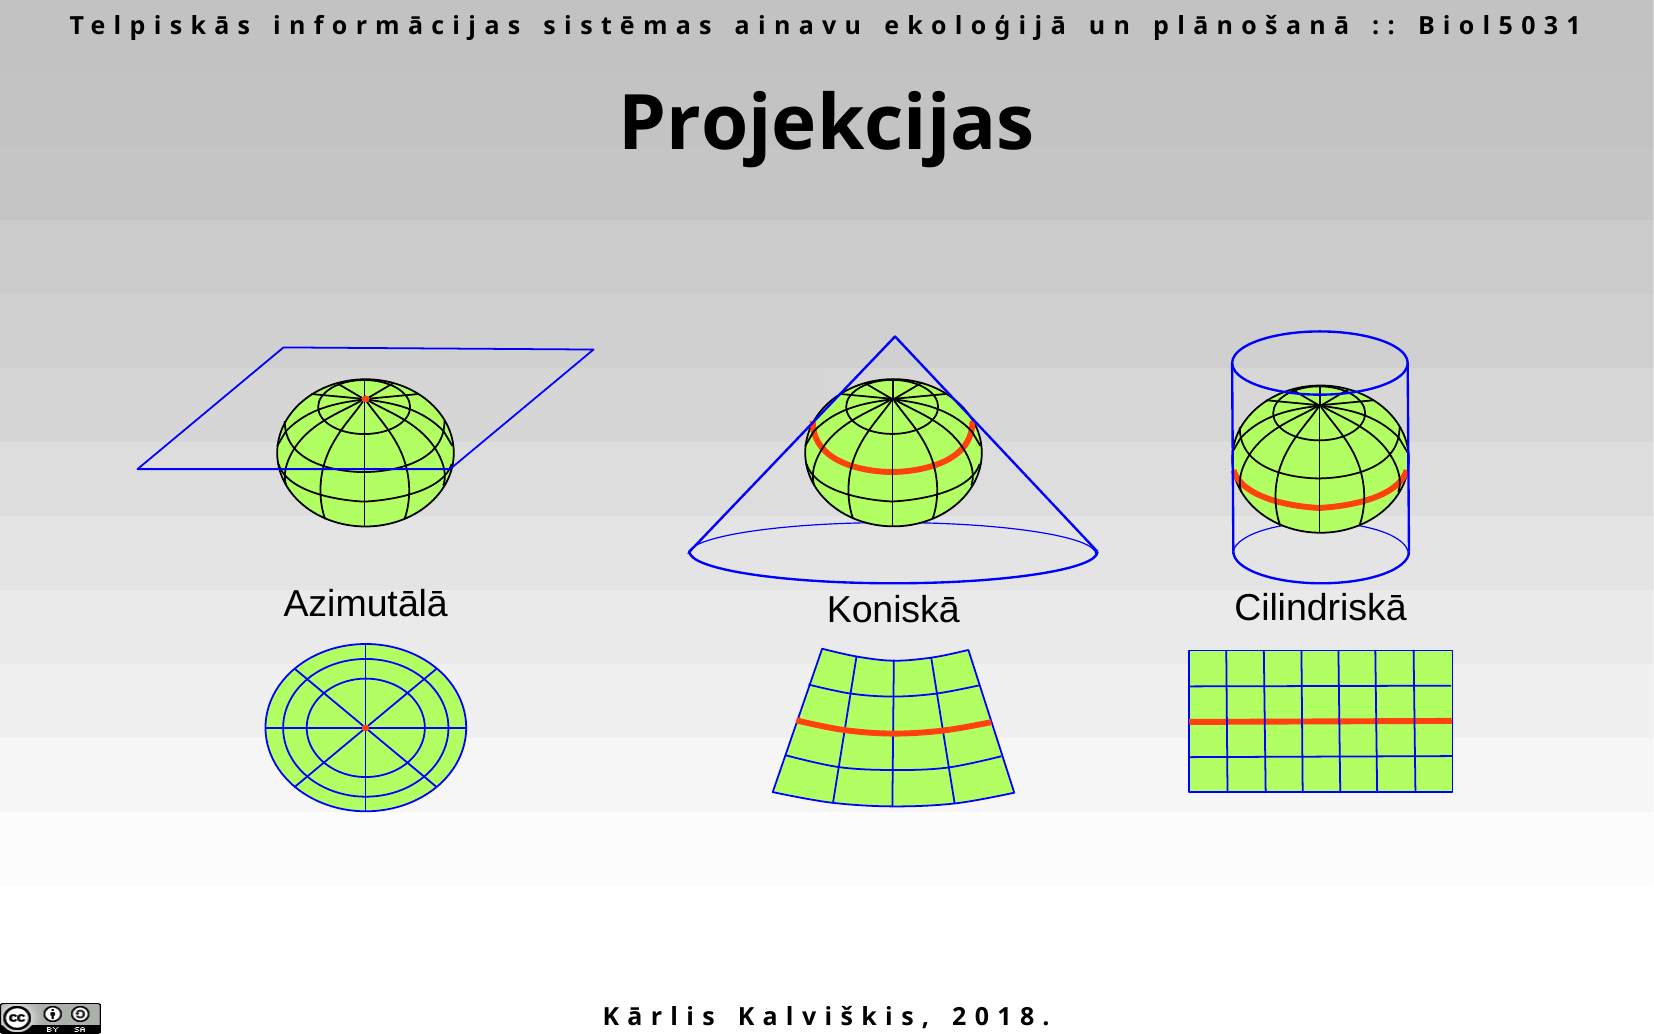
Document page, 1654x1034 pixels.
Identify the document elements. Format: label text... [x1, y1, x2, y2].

text_box [310, 660, 365, 691]
text_box [933, 649, 980, 692]
text_box [901, 386, 930, 397]
text_box Koniskā [826, 592, 961, 628]
text_box [1307, 396, 1319, 403]
text_box [1234, 400, 1407, 533]
text_box [1355, 393, 1372, 400]
text_box [1269, 393, 1283, 400]
text_box [805, 395, 982, 527]
picture [0, 240, 1654, 1034]
text_box [277, 394, 454, 468]
text_box [370, 695, 423, 727]
text_box [1340, 687, 1375, 718]
text_box [1304, 725, 1338, 755]
text_box [314, 383, 336, 394]
text_box [310, 765, 365, 795]
text_box [772, 757, 837, 803]
text_box [1266, 687, 1301, 718]
text_box [1329, 395, 1356, 403]
text_box [895, 695, 941, 730]
text_box [410, 681, 447, 727]
text_box [265, 729, 305, 786]
text_box [844, 383, 864, 393]
text_box [1228, 650, 1263, 685]
text_box [840, 734, 892, 769]
text_box [894, 769, 953, 807]
text_box [854, 386, 885, 397]
text_box [785, 724, 843, 765]
text_box [848, 397, 937, 433]
text_box [798, 686, 849, 726]
text_box [894, 381, 914, 397]
text_box [366, 765, 422, 795]
text_box [410, 729, 447, 774]
text_box [1321, 388, 1342, 393]
text_box [1228, 725, 1264, 756]
text_box [921, 382, 945, 394]
text_box [1265, 650, 1300, 685]
text_box [1298, 388, 1319, 393]
text_box [895, 657, 935, 695]
text_box [285, 729, 321, 774]
text_box [393, 382, 417, 394]
text_box [817, 399, 832, 415]
text_box [327, 386, 356, 397]
text_box [871, 381, 892, 397]
text_box [265, 670, 304, 727]
text_box [1303, 687, 1338, 718]
text_box [296, 643, 467, 786]
text_box [1229, 758, 1339, 793]
text_box [1415, 650, 1453, 755]
text_box [370, 729, 423, 761]
text_box [1188, 758, 1226, 793]
text_box [1377, 687, 1413, 718]
text_box [939, 687, 991, 727]
text_box [1341, 725, 1375, 755]
text_box [308, 680, 405, 776]
text_box [285, 681, 321, 727]
text_box [945, 723, 1015, 804]
title Projekcijas [0, 1, 1654, 240]
text_box [1188, 650, 1226, 756]
text_box [1377, 650, 1413, 685]
text_box [1228, 688, 1263, 718]
text_box [834, 769, 891, 807]
text_box [308, 729, 361, 760]
text_box [366, 779, 436, 812]
text_box [847, 695, 892, 730]
text_box [279, 470, 452, 527]
text_box [320, 381, 409, 433]
text_box [374, 387, 402, 397]
text_box Azimutālā [283, 585, 448, 621]
text_box [1321, 396, 1333, 403]
text_box [366, 660, 421, 691]
text_box [1340, 650, 1374, 685]
text_box [1303, 650, 1337, 685]
text_box [1341, 758, 1376, 793]
text_box [1266, 725, 1301, 755]
text_box [852, 656, 892, 695]
text_box [1282, 394, 1311, 403]
text_box [810, 648, 855, 692]
text_box [894, 734, 947, 769]
text_box [296, 779, 365, 812]
text_box [1275, 403, 1364, 439]
text_box Cilindriskā [1234, 589, 1407, 626]
text_box [1378, 725, 1414, 755]
text_box [1378, 757, 1453, 793]
